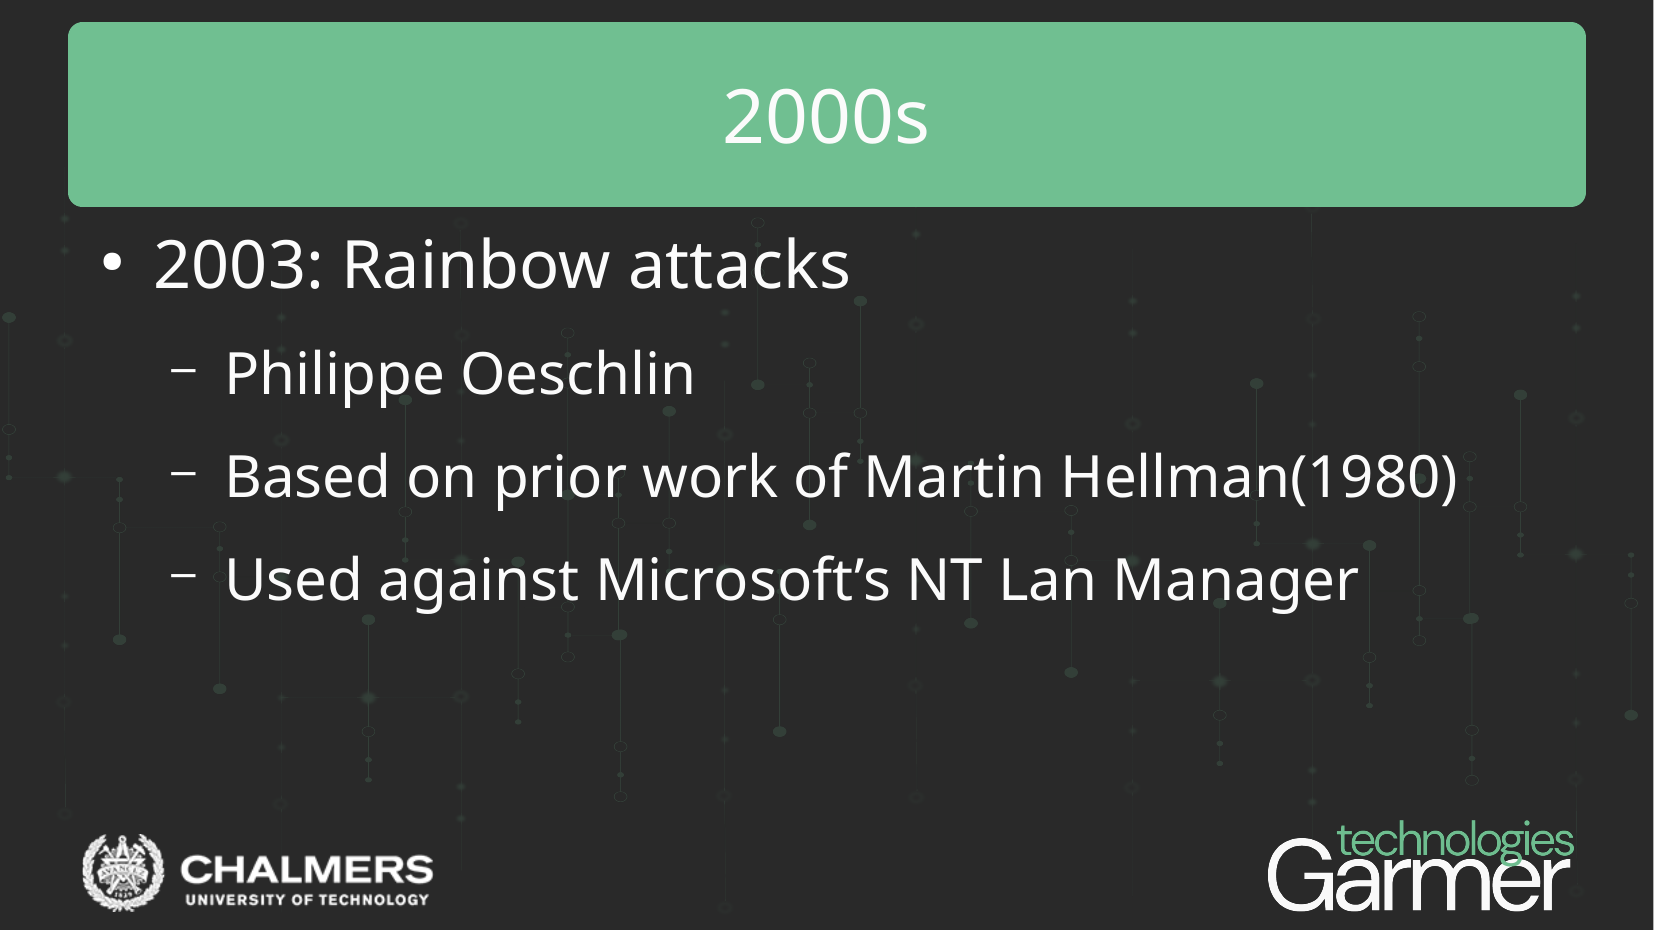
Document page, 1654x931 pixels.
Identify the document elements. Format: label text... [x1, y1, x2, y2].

title 2000s [82, 37, 1571, 193]
picture [82, 834, 443, 912]
picture [1246, 807, 1607, 912]
list 2003: Rainbow attacks Philippe Oeschlin Based on prior work of Martin Hellman(1980) Used against Microsoft’s NT Lan Manager [82, 217, 1571, 758]
